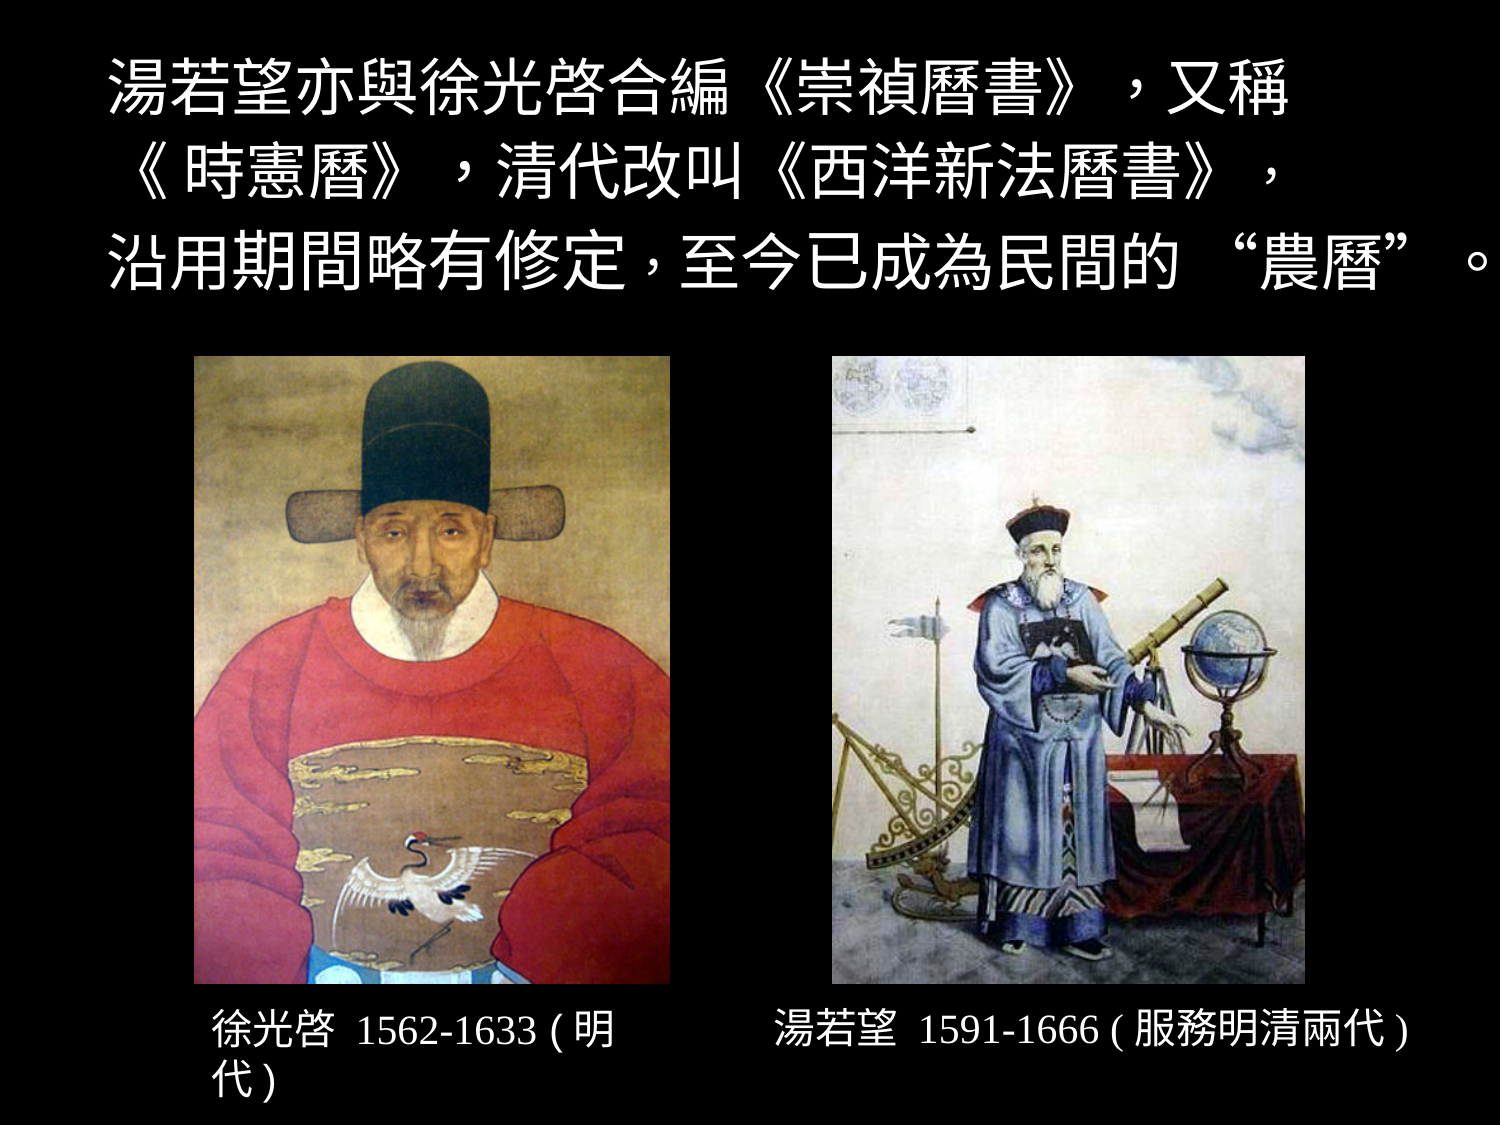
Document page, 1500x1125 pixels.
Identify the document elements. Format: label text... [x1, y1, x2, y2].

text_box 徐光啓 1562-1633 (明代) [196, 995, 684, 1111]
picture [832, 356, 1305, 984]
text_box 湯若望亦與徐光啓合編《崇禎曆書》，又稱 《 時憲曆》，清代改叫《西洋新法曆書》， 沿用期間略有修定，至今已成為民間的 “農曆”。 [92, 40, 1463, 307]
picture [194, 356, 670, 984]
text_box 湯若望 1591-1666 (服務明清兩代) [758, 994, 1428, 1060]
